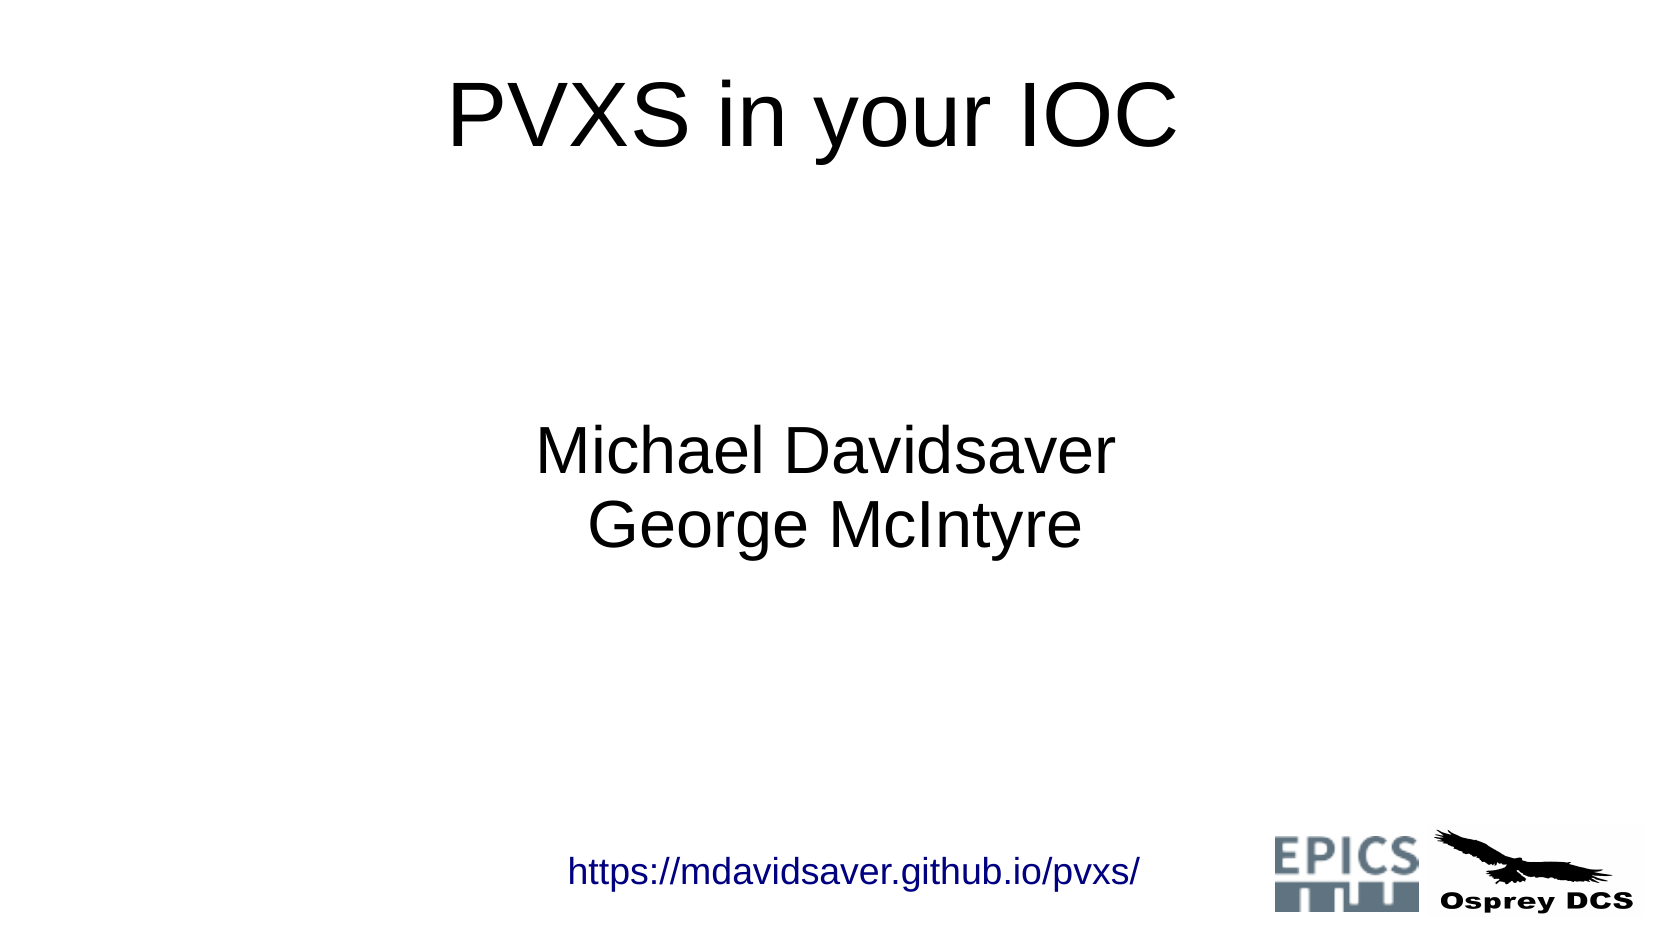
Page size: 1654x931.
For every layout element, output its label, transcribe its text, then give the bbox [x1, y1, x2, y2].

picture [1427, 824, 1644, 917]
picture [1275, 836, 1419, 912]
subtitle Michael Davidsaver George McIntyre [82, 217, 1571, 758]
title PVXS in your IOC [82, 37, 1571, 193]
